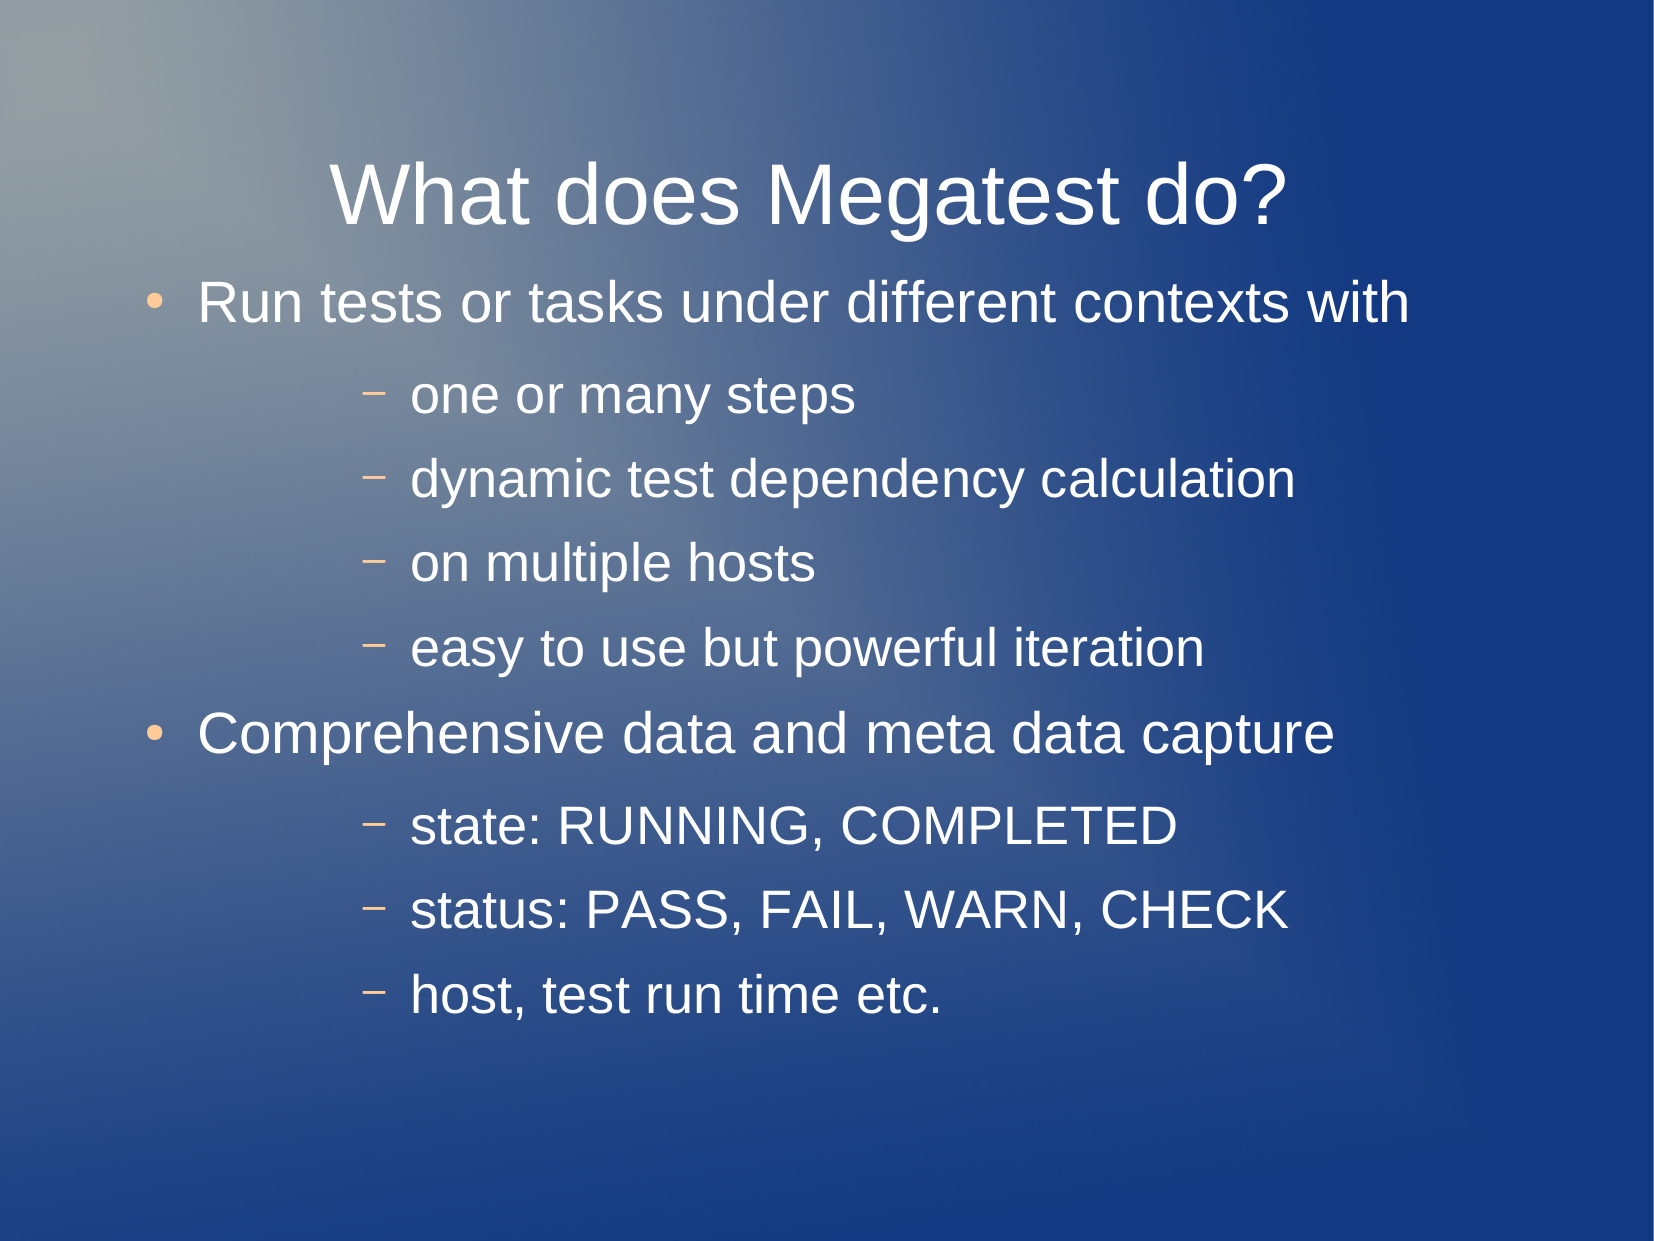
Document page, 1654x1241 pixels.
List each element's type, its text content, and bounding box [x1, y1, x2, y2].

list Run tests or tasks under different contexts with one or many steps dynamic test dependency calculation on multiple hosts easy to use but powerful iteration Comprehensive data and meta data capture state: RUNNING, COMPLETED status: PASS, FAIL, WARN, CHECK host, test run time etc. [126, 270, 1486, 1109]
title What does Megatest do? [82, 90, 1536, 298]
picture [0, 0, 1654, 1241]
